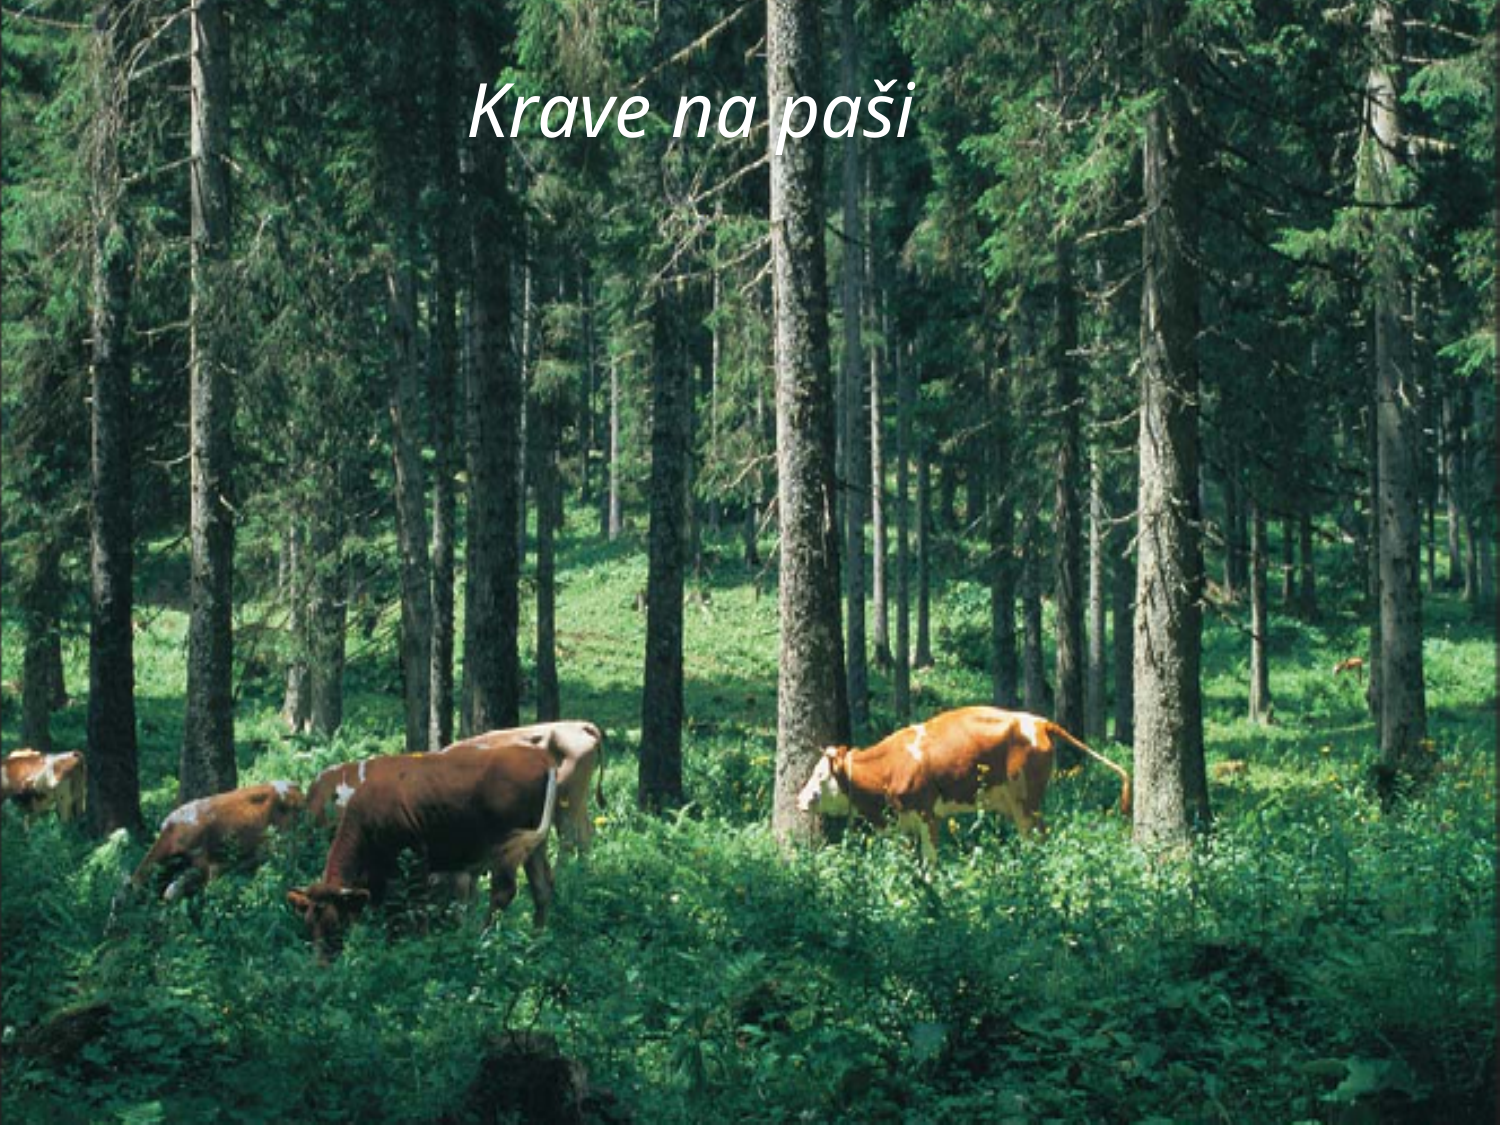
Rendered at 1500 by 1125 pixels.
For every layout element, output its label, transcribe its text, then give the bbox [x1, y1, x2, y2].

text_box Krave na paši [301, 54, 1081, 197]
picture [0, 0, 1500, 1125]
